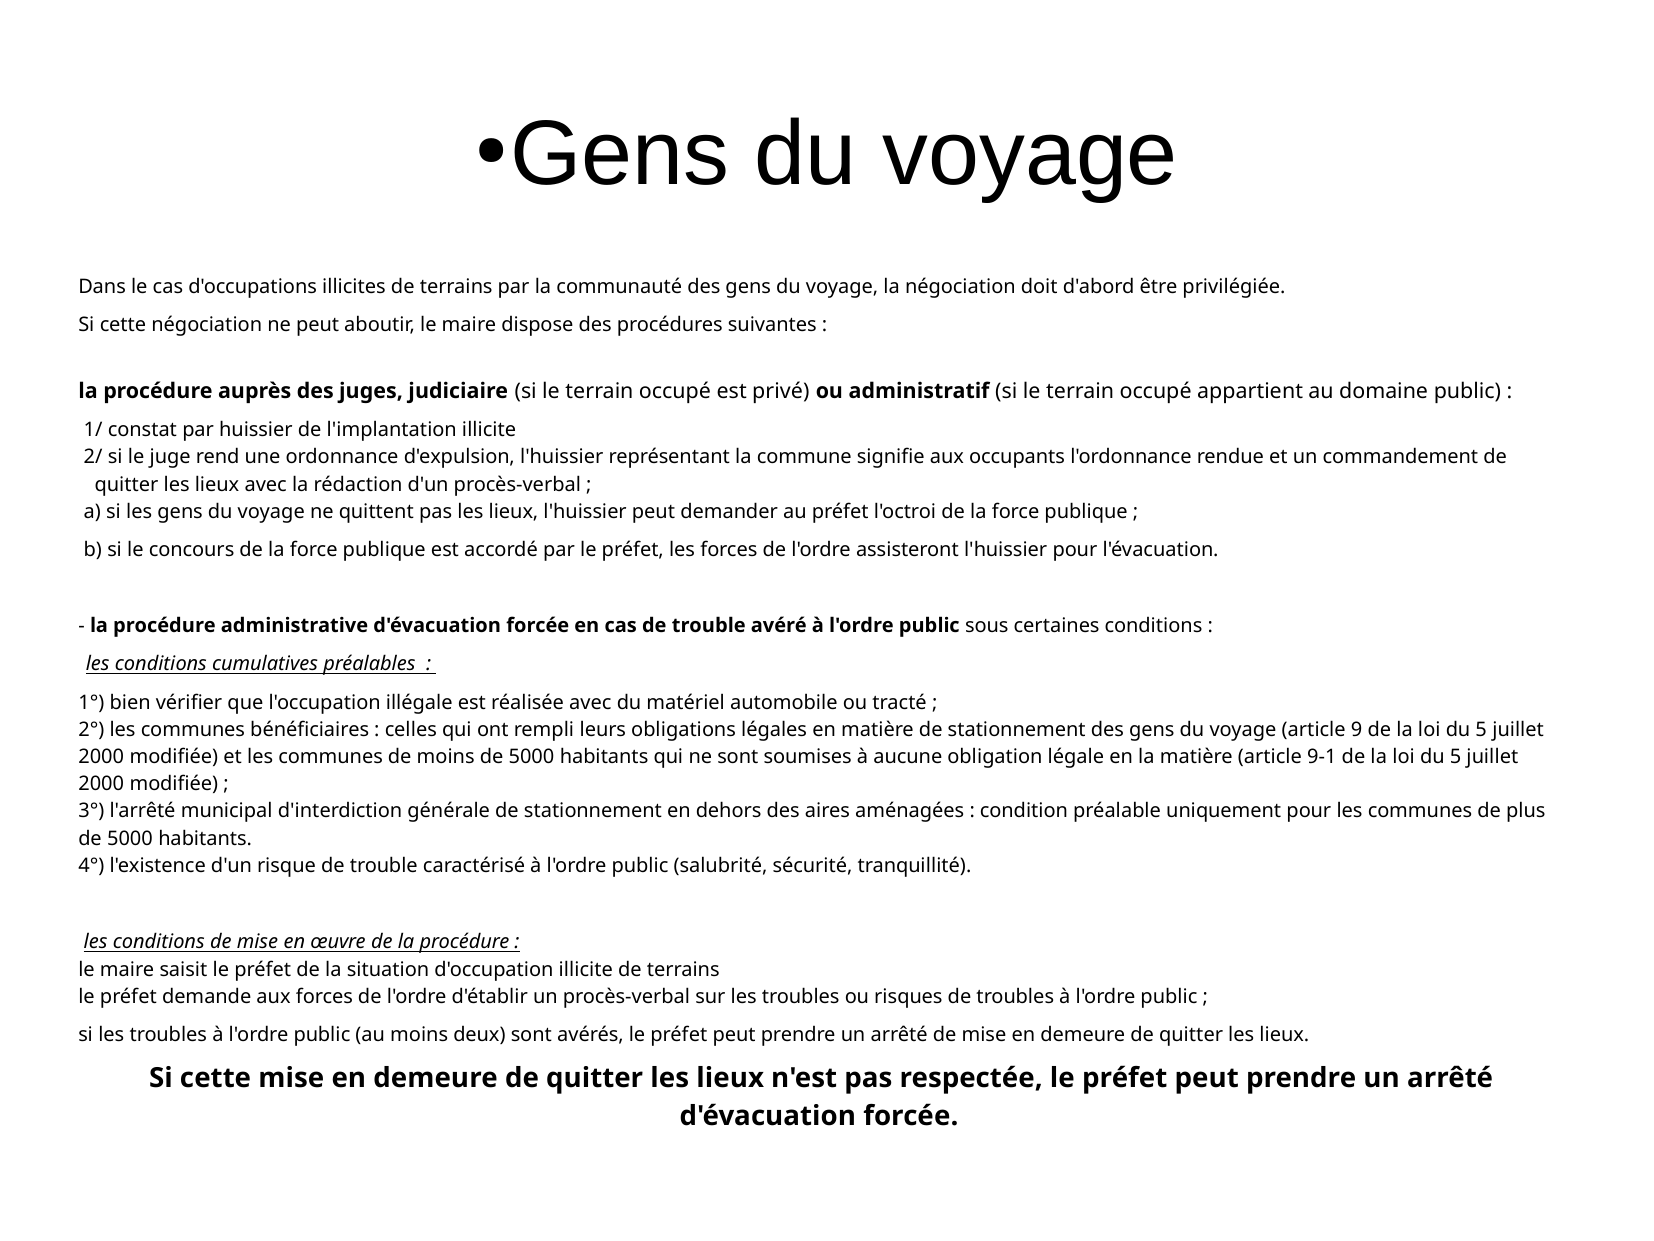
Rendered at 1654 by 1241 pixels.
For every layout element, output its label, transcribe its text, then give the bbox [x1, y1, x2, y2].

list Dans le cas d'occupations illicites de terrains par la communauté des gens du voyage, la négociation doit d'abord être privilégiée. Si cette négociation ne peut aboutir, le maire dispose des procédures suivantes : la procédure auprès des juges, judiciaire (si le terrain occupé est privé) ou administratif (si le terrain occupé appartient au domaine public) : 1/ constat par huissier de l'implantation illicite 2/ si le juge rend une ordonnance d'expulsion, l'huissier représentant la commune signifie aux occupants l'ordonnance rendue et un commandement de quitter les lieux avec la rédaction d'un procès-verbal ; a) si les gens du voyage ne quittent pas les lieux, l'huissier peut demander au préfet l'octroi de la force publique ; b) si le concours de la force publique est accordé par le préfet, les forces de l'ordre assisteront l'huissier pour l'évacuation. - la procédure administrative d'évacuation forcée en cas de trouble avéré à l'ordre public sous certaines conditions : les conditions cumulatives préalables : 1°) bien vérifier que l'occupation illégale est réalisée avec du matériel automobile ou tracté ; 2°) les communes bénéficiaires : celles qui ont rempli leurs obligations légales en matière de stationnement des gens du voyage (article 9 de la loi du 5 juillet 2000 modifiée) et les communes de moins de 5000 habitants qui ne sont soumises à aucune obligation légale en la matière (article 9-1 de la loi du 5 juillet 2000 modifiée) ; 3°) l'arrêté municipal d'interdiction générale de stationnement en dehors des aires aménagées : condition préalable uniquement pour les communes de plus de 5000 habitants. 4°) l'existence d'un risque de trouble caractérisé à l'ordre public (salubrité, sécurité, tranquillité). les conditions de mise en œuvre de la procédure : le maire saisit le préfet de la situation d'occupation illicite de terrains le préfet demande aux forces de l'ordre d'établir un procès-verbal sur les troubles ou risques de troubles à l'ordre public ; si les troubles à l'ordre public (au moins deux) sont avérés, le préfet peut prendre un arrêté de mise en demeure de quitter les lieux. Si cette mise en demeure de quitter les lieux n'est pas respectée, le préfet peut prendre un arrêté d'évacuation forcée. [78, 271, 1567, 1158]
title Gens du voyage [82, 49, 1571, 257]
